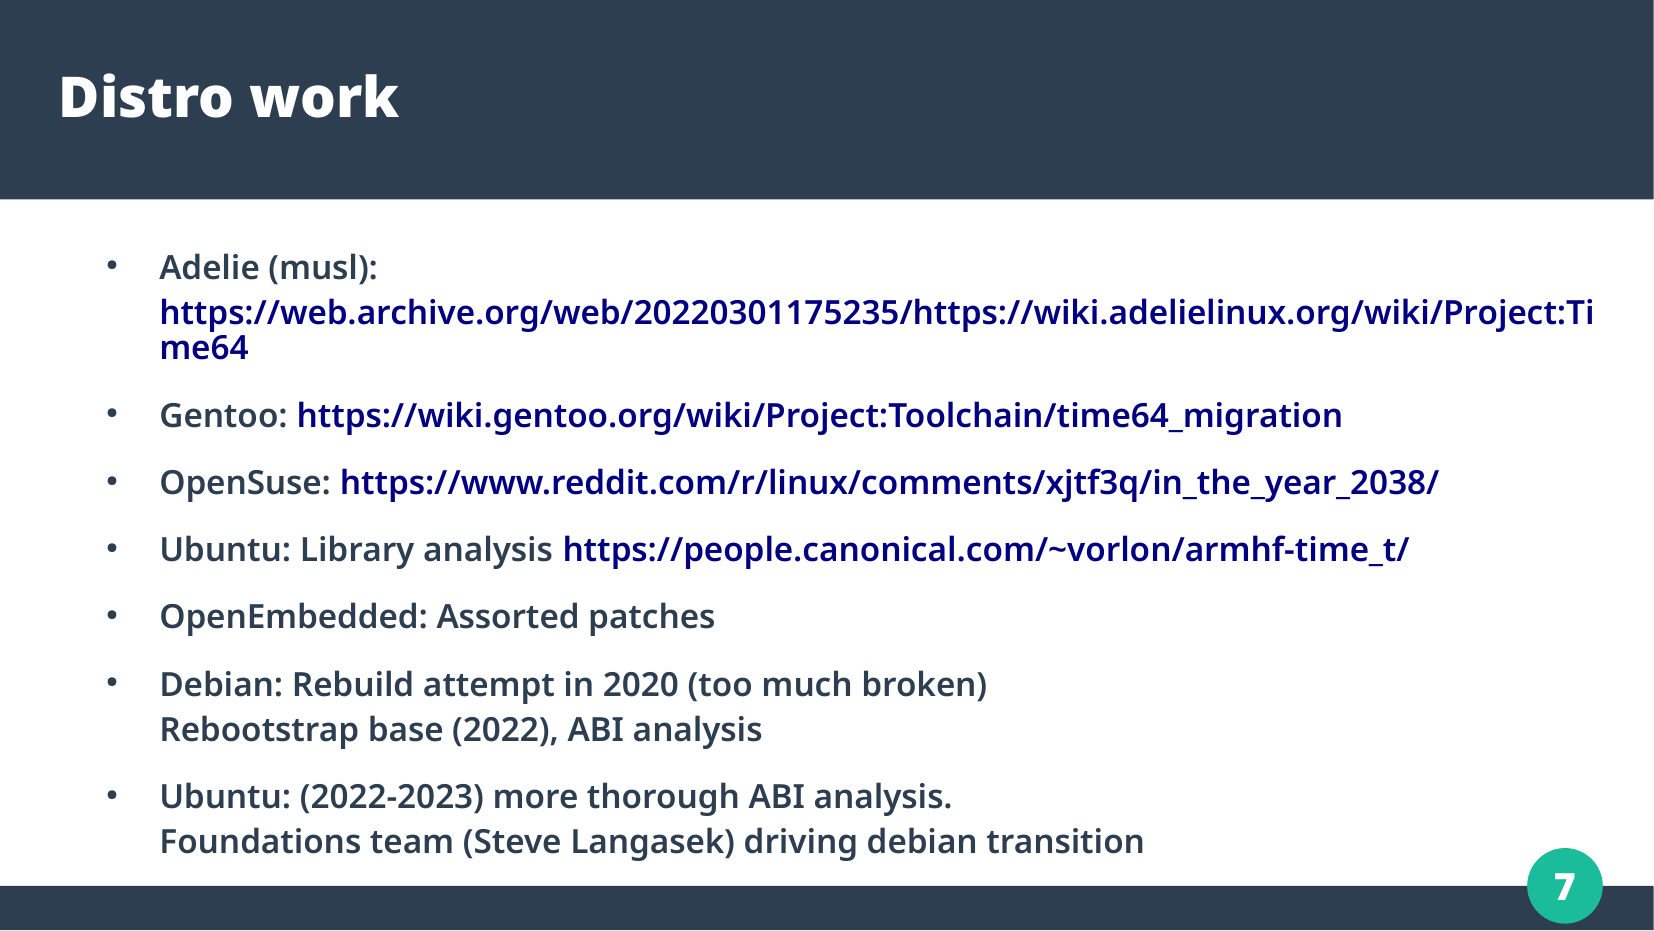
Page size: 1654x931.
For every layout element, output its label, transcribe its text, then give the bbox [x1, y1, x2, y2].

title Distro work [59, 37, 1595, 155]
list Adelie (musl):https://web.archive.org/web/20220301175235/https://wiki.adelielinux.org/wiki/Project:Time64 Gentoo: https://wiki.gentoo.org/wiki/Project:Toolchain/time64_migration OpenSuse: https://www.reddit.com/r/linux/comments/xjtf3q/in_the_year_2038/ Ubuntu: Library analysis https://people.canonical.com/~vorlon/armhf-time_t/ OpenEmbedded: Assorted patches Debian: Rebuild attempt in 2020 (too much broken) Rebootstrap base (2022), ABI analysis Ubuntu: (2022-2023) more thorough ABI analysis. Foundations team (Steve Langasek) driving debian transition [88, 243, 1625, 864]
